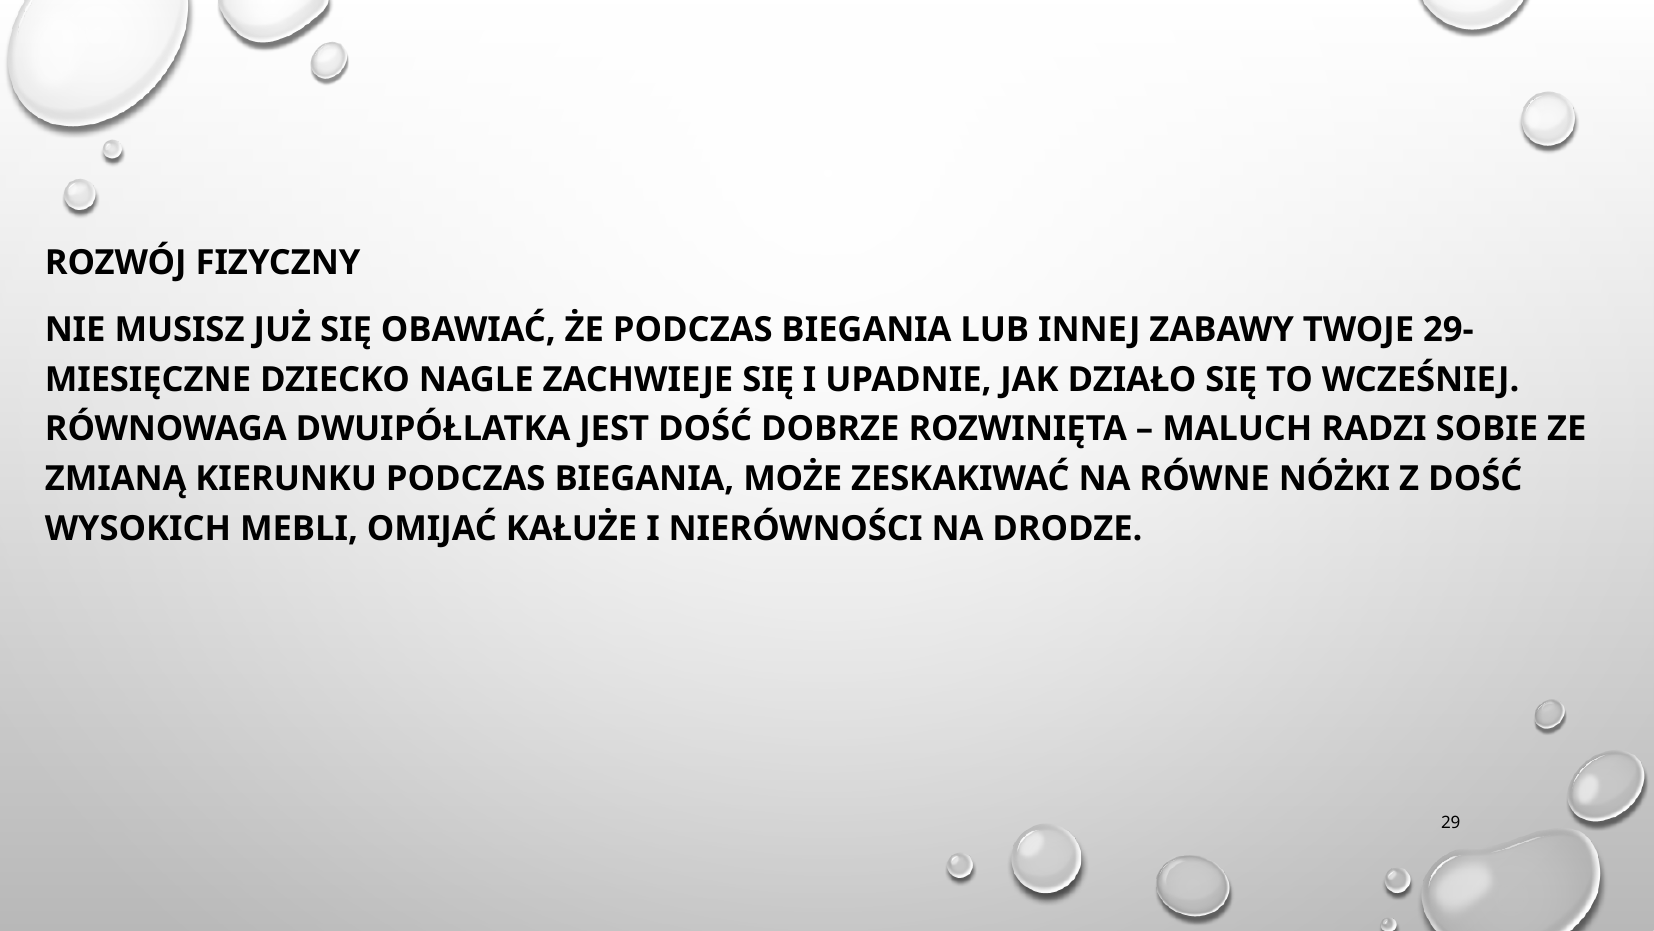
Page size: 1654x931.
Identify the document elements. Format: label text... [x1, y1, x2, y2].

text_box [1426, 798, 1530, 848]
list Rozwój fizyczny Nie musisz już się obawiać, że podczas biegania lub innej zabawy twoje 29-miesięczne dziecko nagle zachwieje się i upadnie, jak działo się to wcześniej. Równowaga dwuipółlatka jest dość dobrze rozwinięta – maluch radzi sobie ze zmianą kierunku podczas biegania, może zeskakiwać na równe nóżki z dość wysokich mebli, omijać kałuże i nierówności na drodze. [29, 224, 1654, 764]
